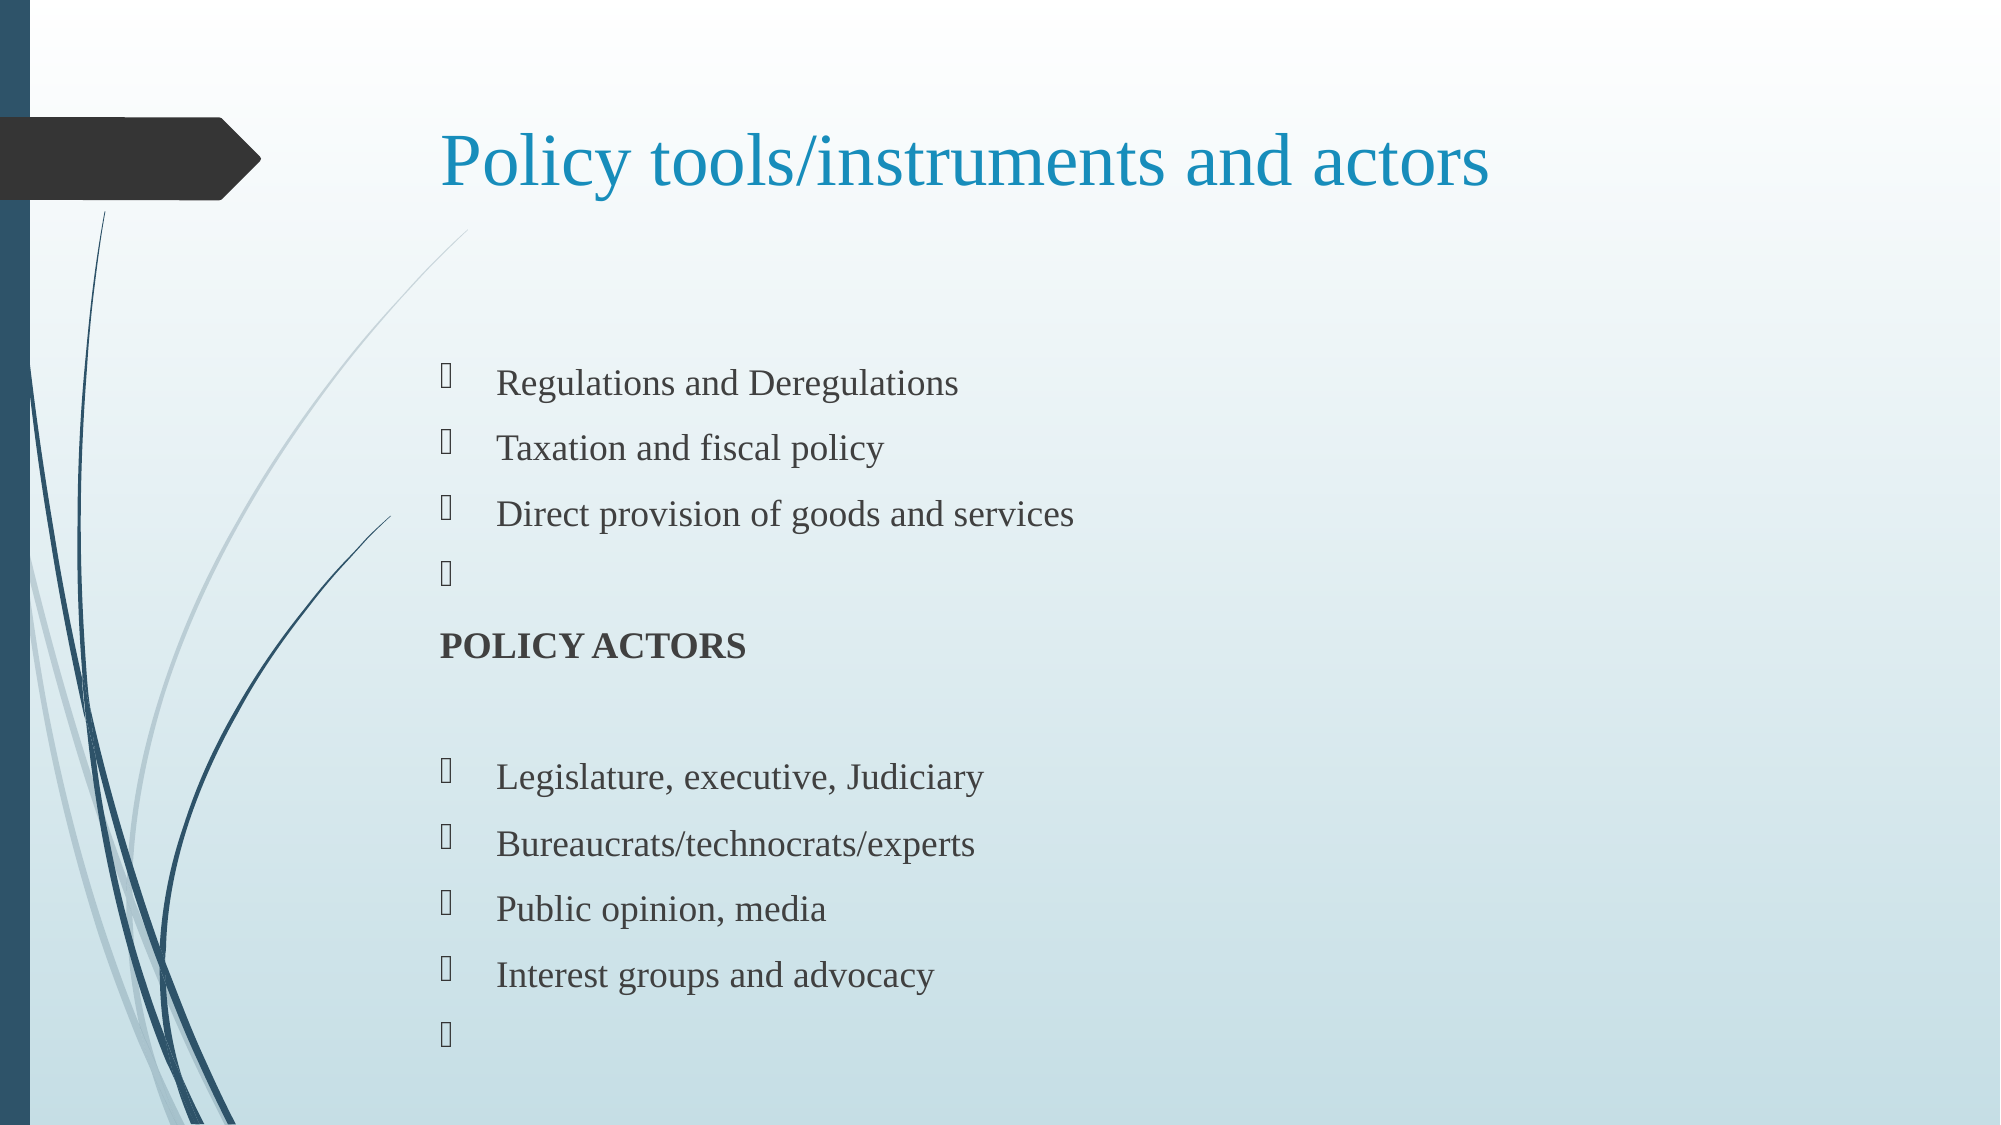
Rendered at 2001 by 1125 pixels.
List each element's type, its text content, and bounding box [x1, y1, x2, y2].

list Regulations and Deregulations Taxation and fiscal policy Direct provision of goods and services POLICY ACTORS Legislature, executive, Judiciary Bureaucrats/technocrats/experts Public opinion, media Interest groups and advocacy [424, 350, 1630, 1041]
title Policy tools/instruments and actors [425, 102, 1888, 313]
